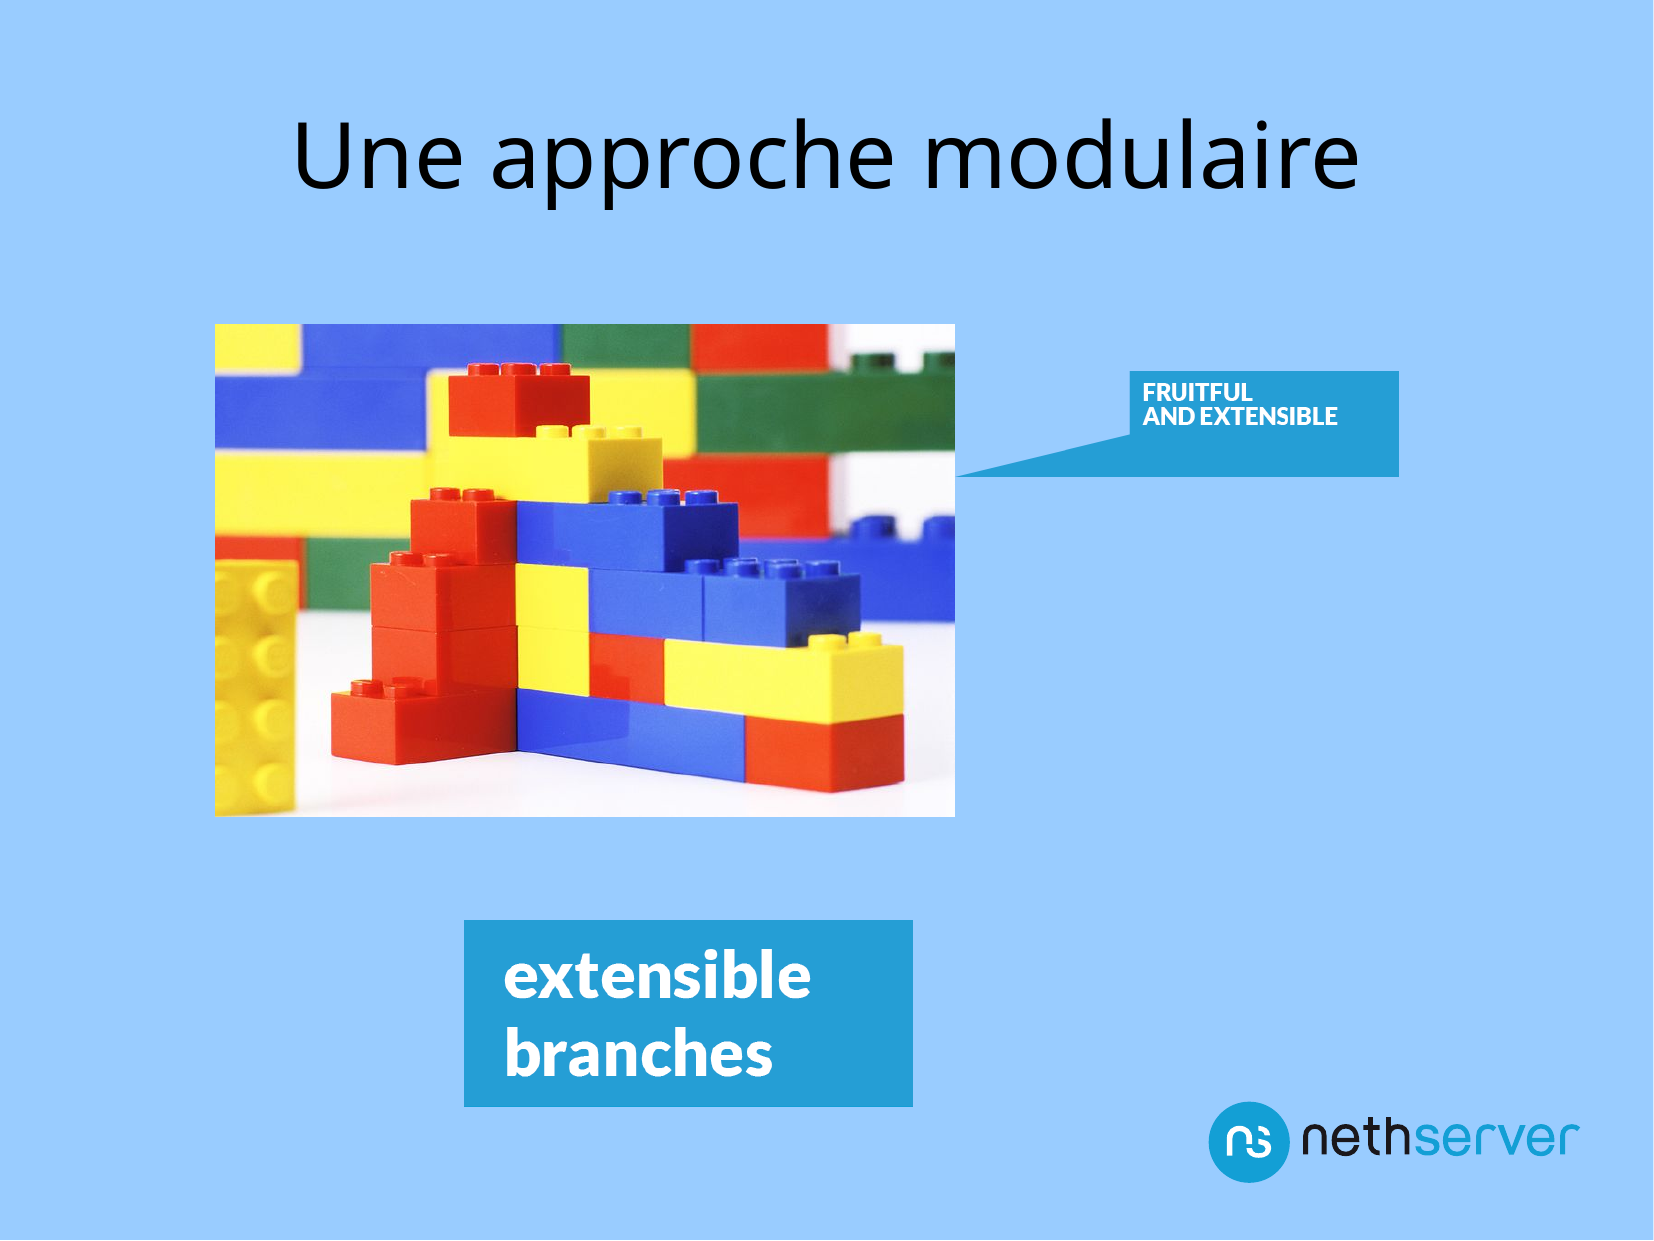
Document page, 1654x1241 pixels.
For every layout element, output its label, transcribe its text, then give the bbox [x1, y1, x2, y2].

title Une approche modulaire [82, 49, 1571, 257]
picture [1015, 921, 1654, 1241]
picture [215, 324, 1399, 817]
picture [464, 920, 913, 1107]
